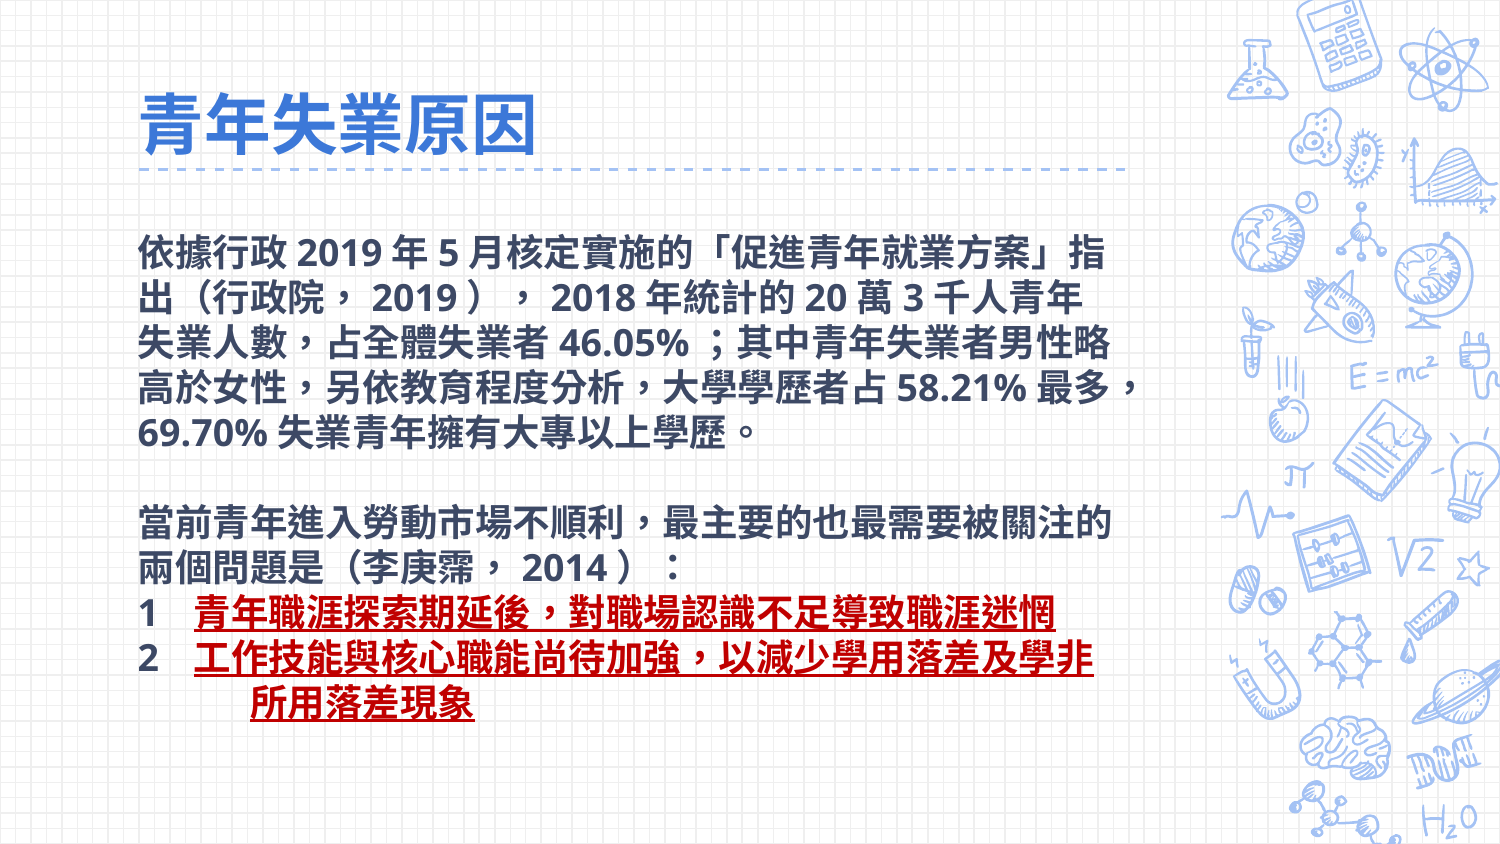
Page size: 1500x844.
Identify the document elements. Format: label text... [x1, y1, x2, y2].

title 青年失業原因 [122, 36, 1131, 178]
list 依據行政2019年5月核定實施的「促進青年就業方案」指出（行政院，2019），2018年統計的20萬3千人青年失業人數，占全體失業者46.05%；其中青年失業者男性略高於女性，另依教育程度分析，大學學歷者占58.21%最多，69.70%失業青年擁有大專以上學歷。 當前青年進入勞動市場不順利，最主要的也最需要被關注的兩個問題是（李庚霈，2014）： 青年職涯探索期延後，對職場認識不足導致職涯迷惘 工作技能與核心職能尚待加強，以減少學用落差及學非所用落差現象 [122, 213, 1131, 807]
